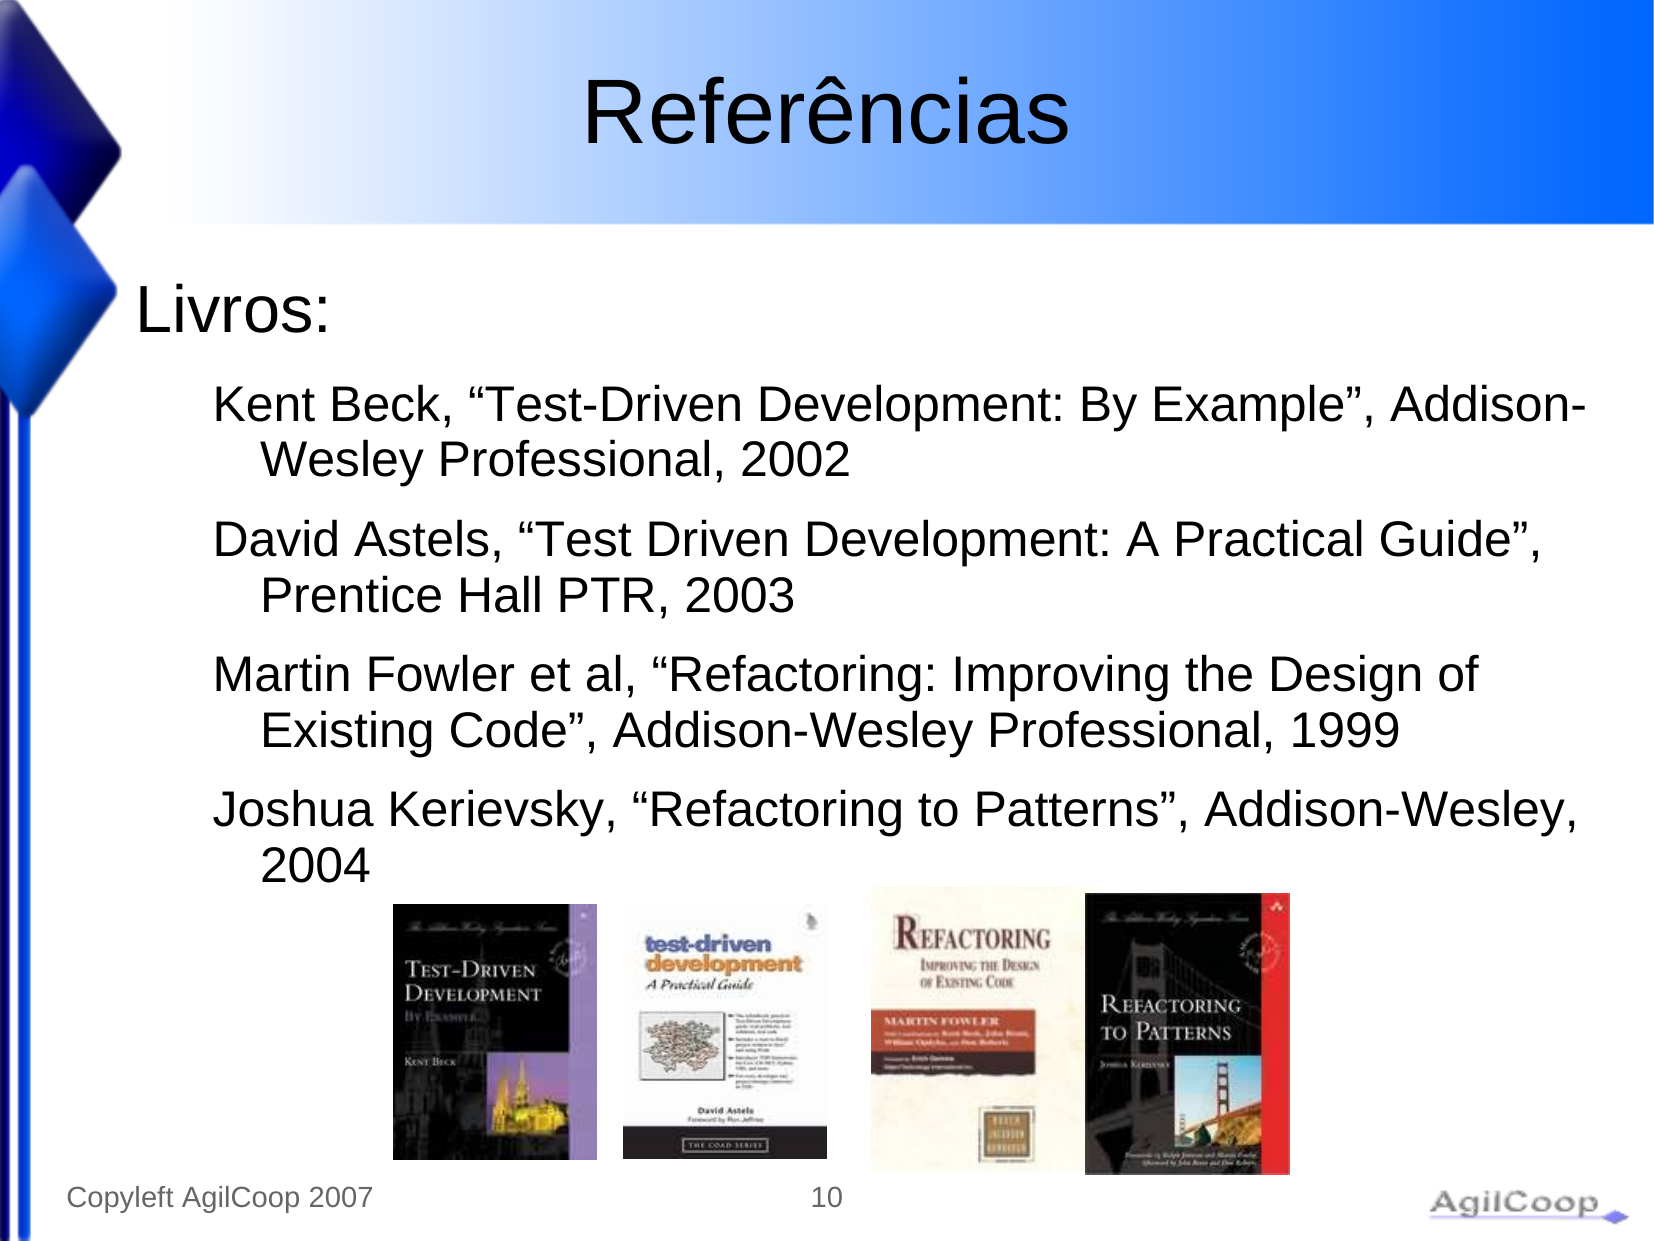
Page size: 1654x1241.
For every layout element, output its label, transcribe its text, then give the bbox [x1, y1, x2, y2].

picture [0, 0, 1654, 1241]
list Livros: Kent Beck, “Test-Driven Development: By Example”, Addison-Wesley Professional, 2002 David Astels, “Test Driven Development: A Practical Guide”, Prentice Hall PTR, 2003 Martin Fowler et al, “Refactoring: Improving the Design of Existing Code”, Addison-Wesley Professional, 1999 Joshua Kerievsky, “Refactoring to Patterns”, Addison-Wesley, 2004 [118, 271, 1607, 1108]
title Referências [82, 15, 1571, 208]
